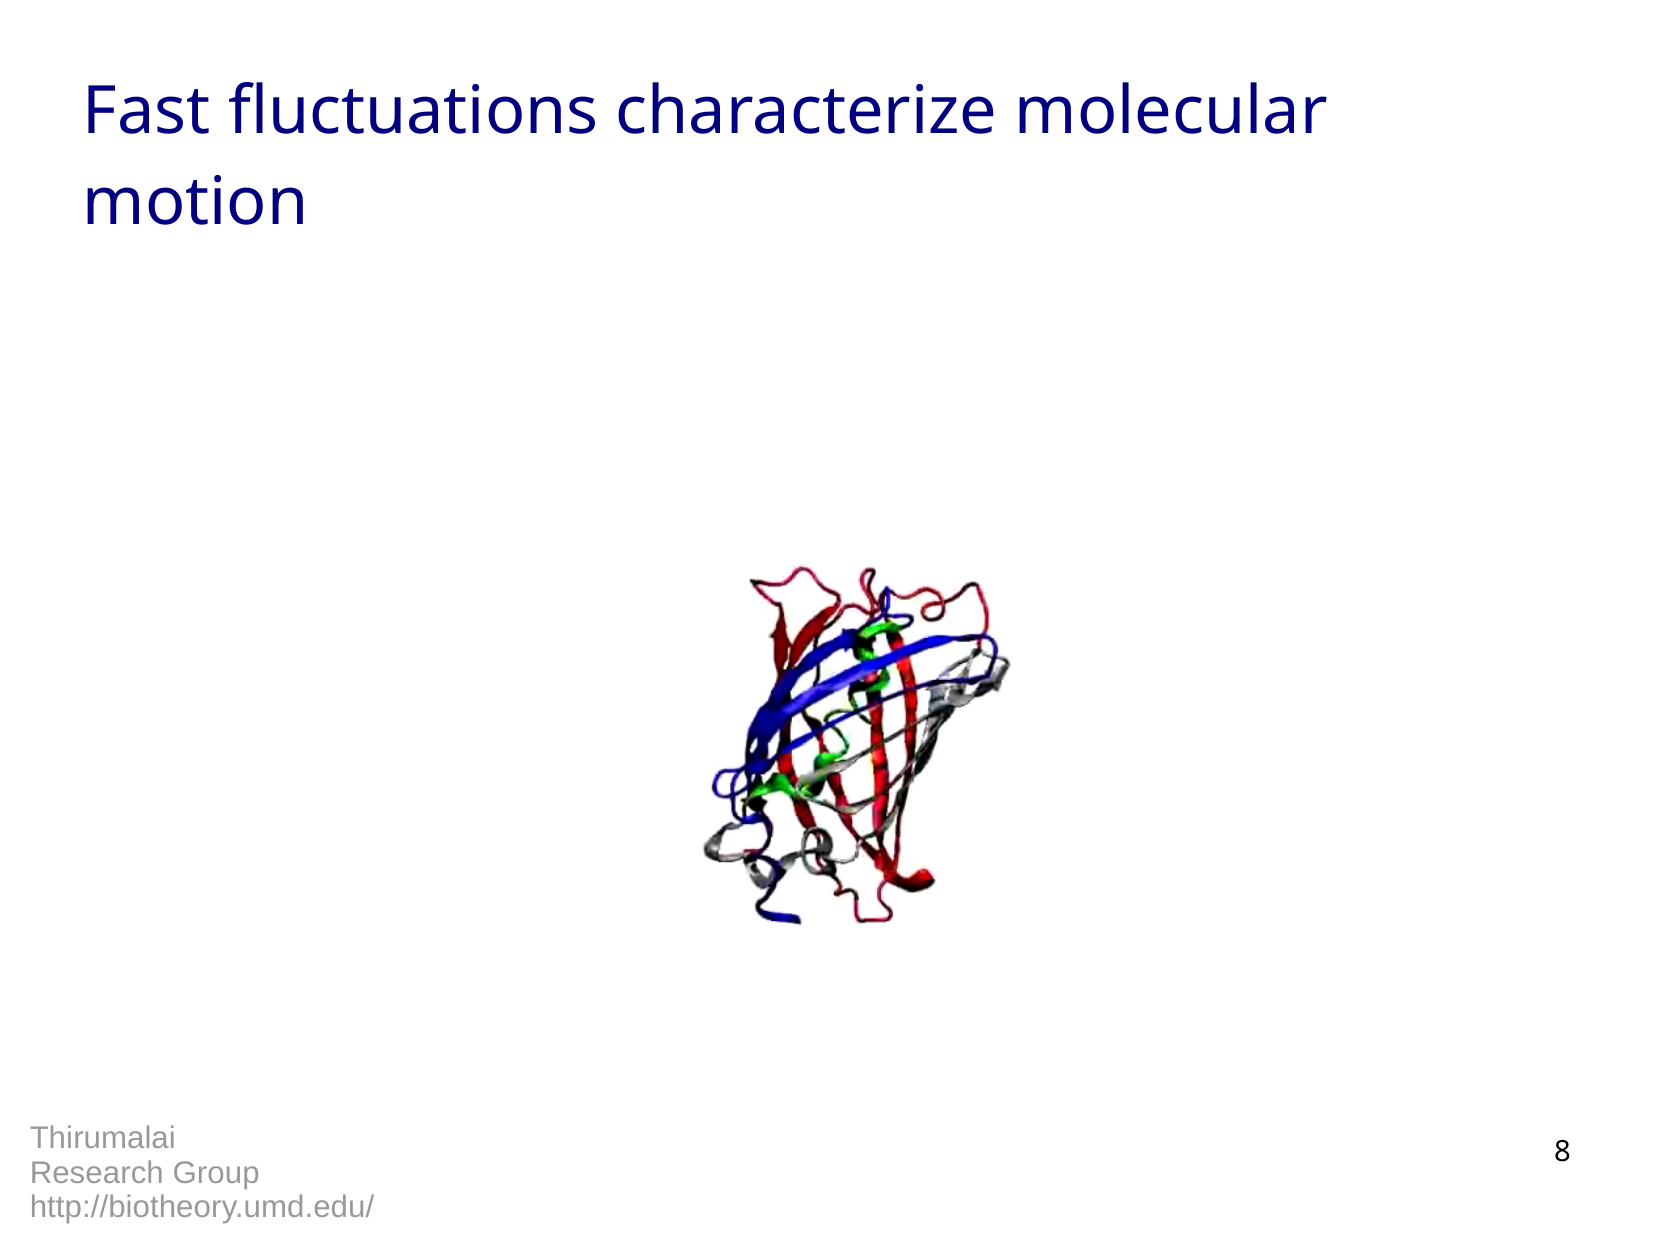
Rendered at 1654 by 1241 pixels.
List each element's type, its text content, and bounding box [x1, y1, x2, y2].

title Fast fluctuations characterize molecular motion [82, 49, 1571, 257]
text_box [361, 249, 1307, 1195]
text_box Thirumalai Research Group http://biotheory.umd.edu/ [15, 1112, 726, 1234]
